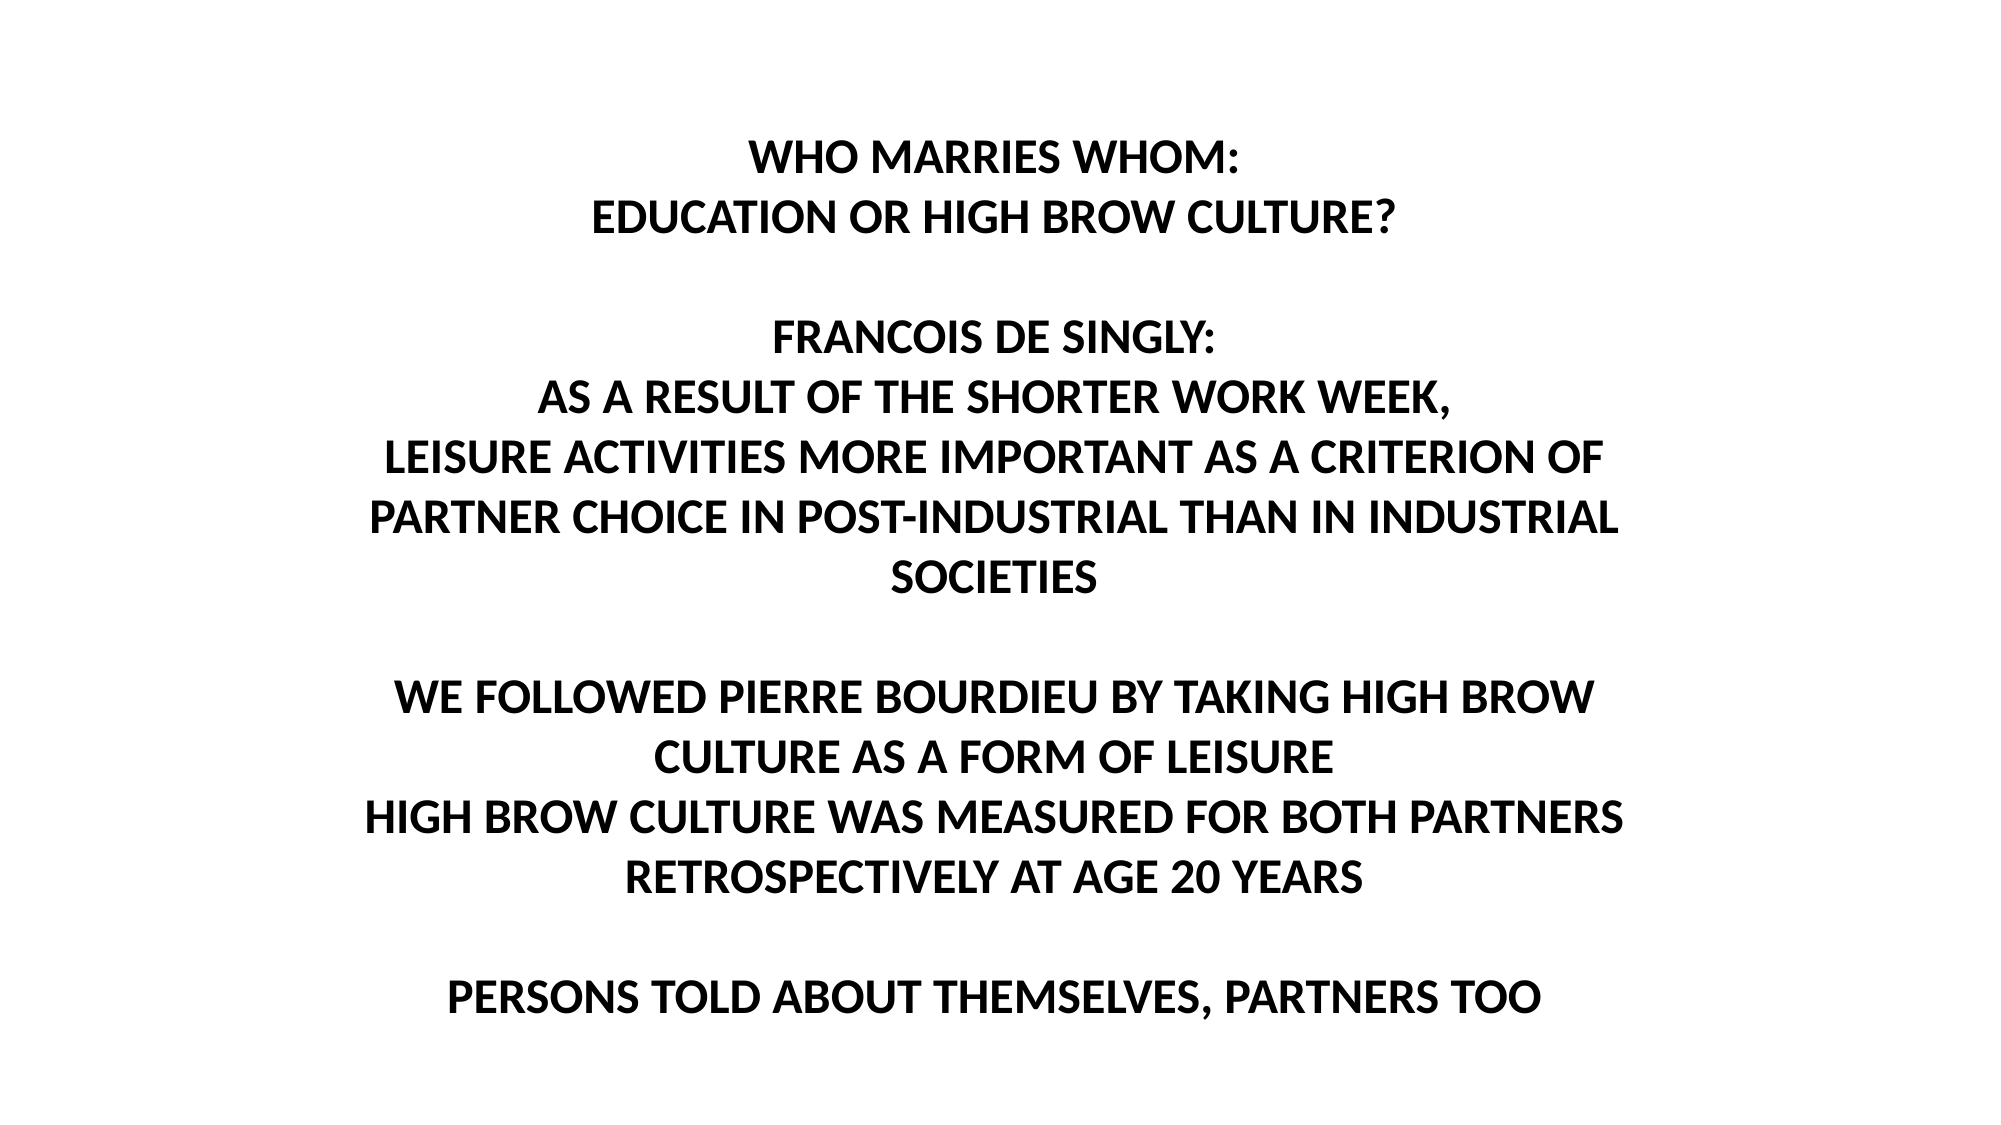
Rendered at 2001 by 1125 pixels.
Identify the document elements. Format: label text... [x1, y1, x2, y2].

text_box WHO MARRIES WHOM: EDUCATION OR HIGH BROW CULTURE? FRANCOIS DE SINGLY: AS A RESULT OF THE SHORTER WORK WEEK, LEISURE ACTIVITIES MORE IMPORTANT AS A CRITERION OF PARTNER CHOICE IN POST-INDUSTRIAL THAN IN INDUSTRIAL SOCIETIES WE FOLLOWED PIERRE BOURDIEU BY TAKING HIGH BROW CULTURE AS A FORM OF LEISURE HIGH BROW CULTURE WAS MEASURED FOR BOTH PARTNERS RETROSPECTIVELY AT AGE 20 YEARS PERSONS TOLD ABOUT THEMSELVES, PARTNERS TOO [346, 115, 1643, 1040]
